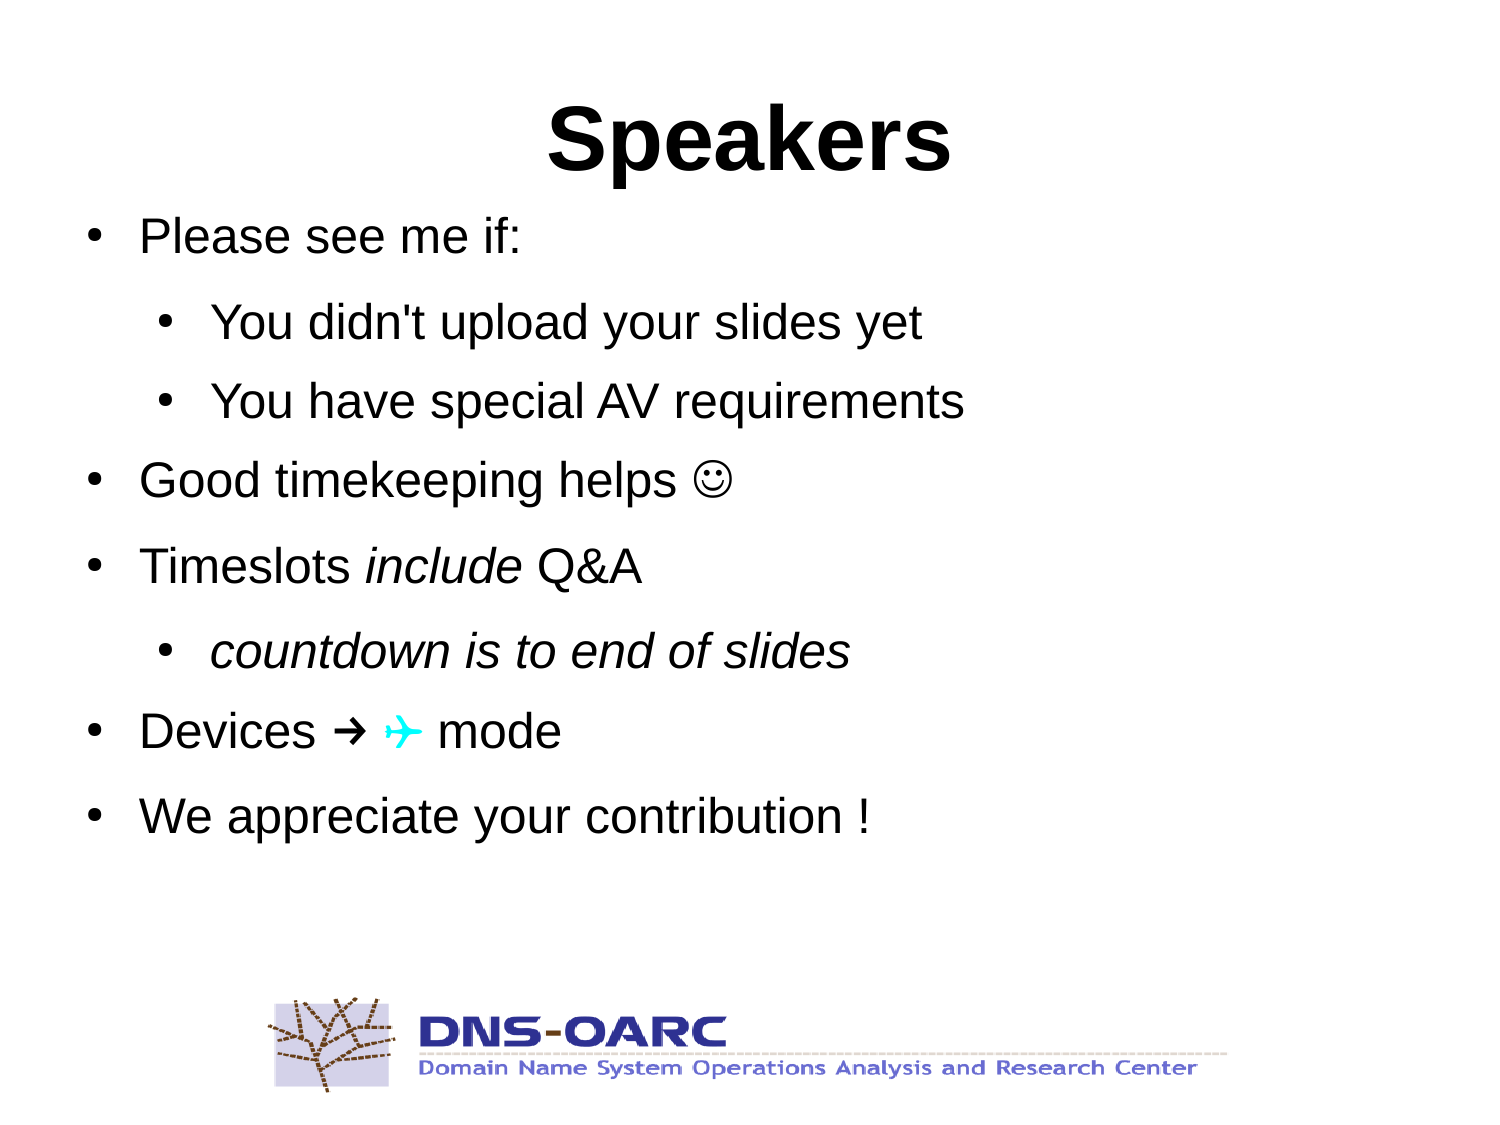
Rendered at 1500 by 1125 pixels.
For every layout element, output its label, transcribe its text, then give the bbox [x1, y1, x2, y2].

title Speakers [75, 44, 1425, 208]
list Please see me if: You didn't upload your slides yet You have special AV requirements Good timekeeping helps ☺ Timeslots include Q&A countdown is to end of slides Devices →  mode We appreciate your contribution ! [68, 208, 1432, 965]
picture [214, 991, 1259, 1099]
